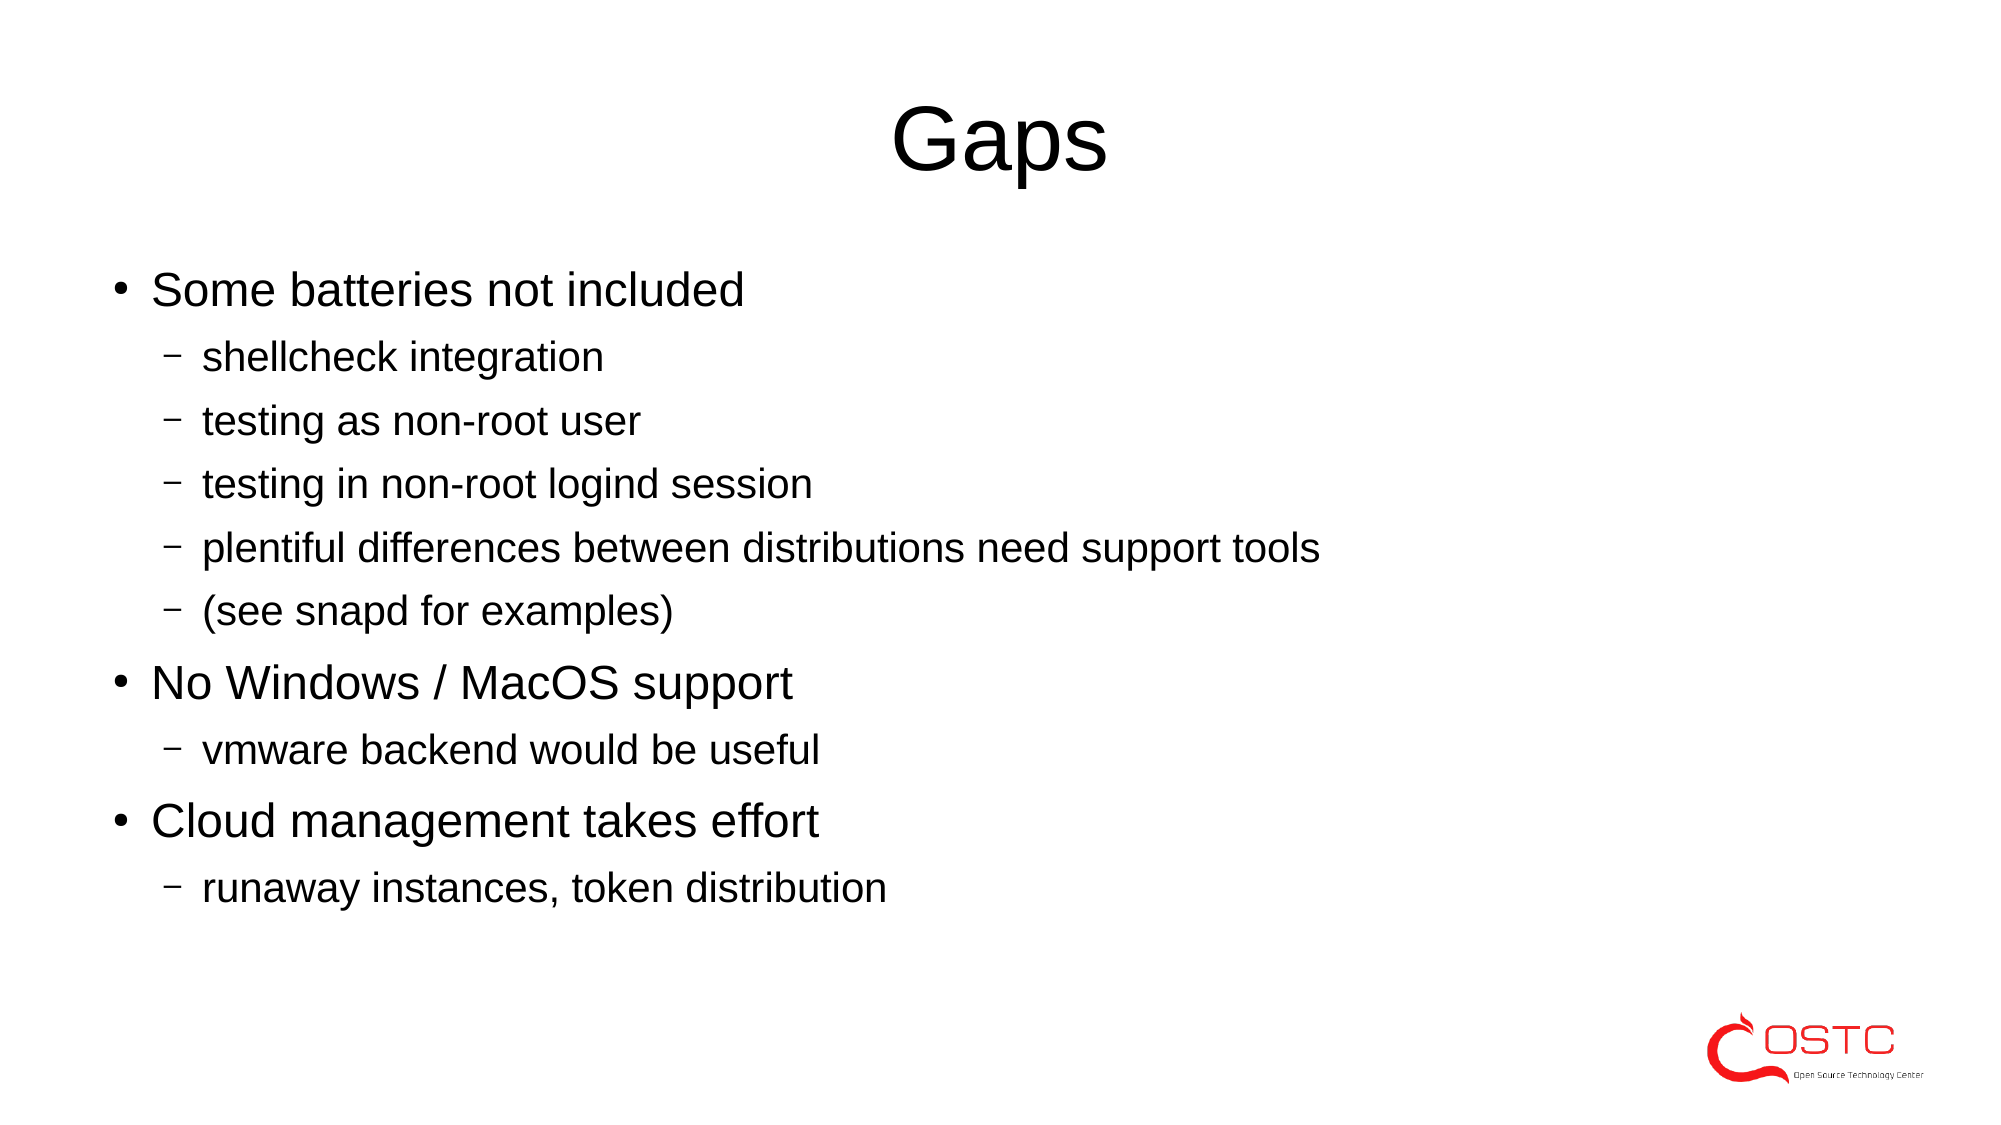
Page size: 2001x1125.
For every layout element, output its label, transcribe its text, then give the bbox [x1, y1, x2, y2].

title Gaps [100, 44, 1901, 233]
list Some batteries not included shellcheck integration testing as non-root user testing in non-root logind session plentiful differences between distributions need support tools (see snapd for examples) No Windows / MacOS support vmware backend would be useful Cloud management takes effort runaway instances, token distribution [100, 263, 1901, 916]
picture [1643, 933, 2001, 1125]
